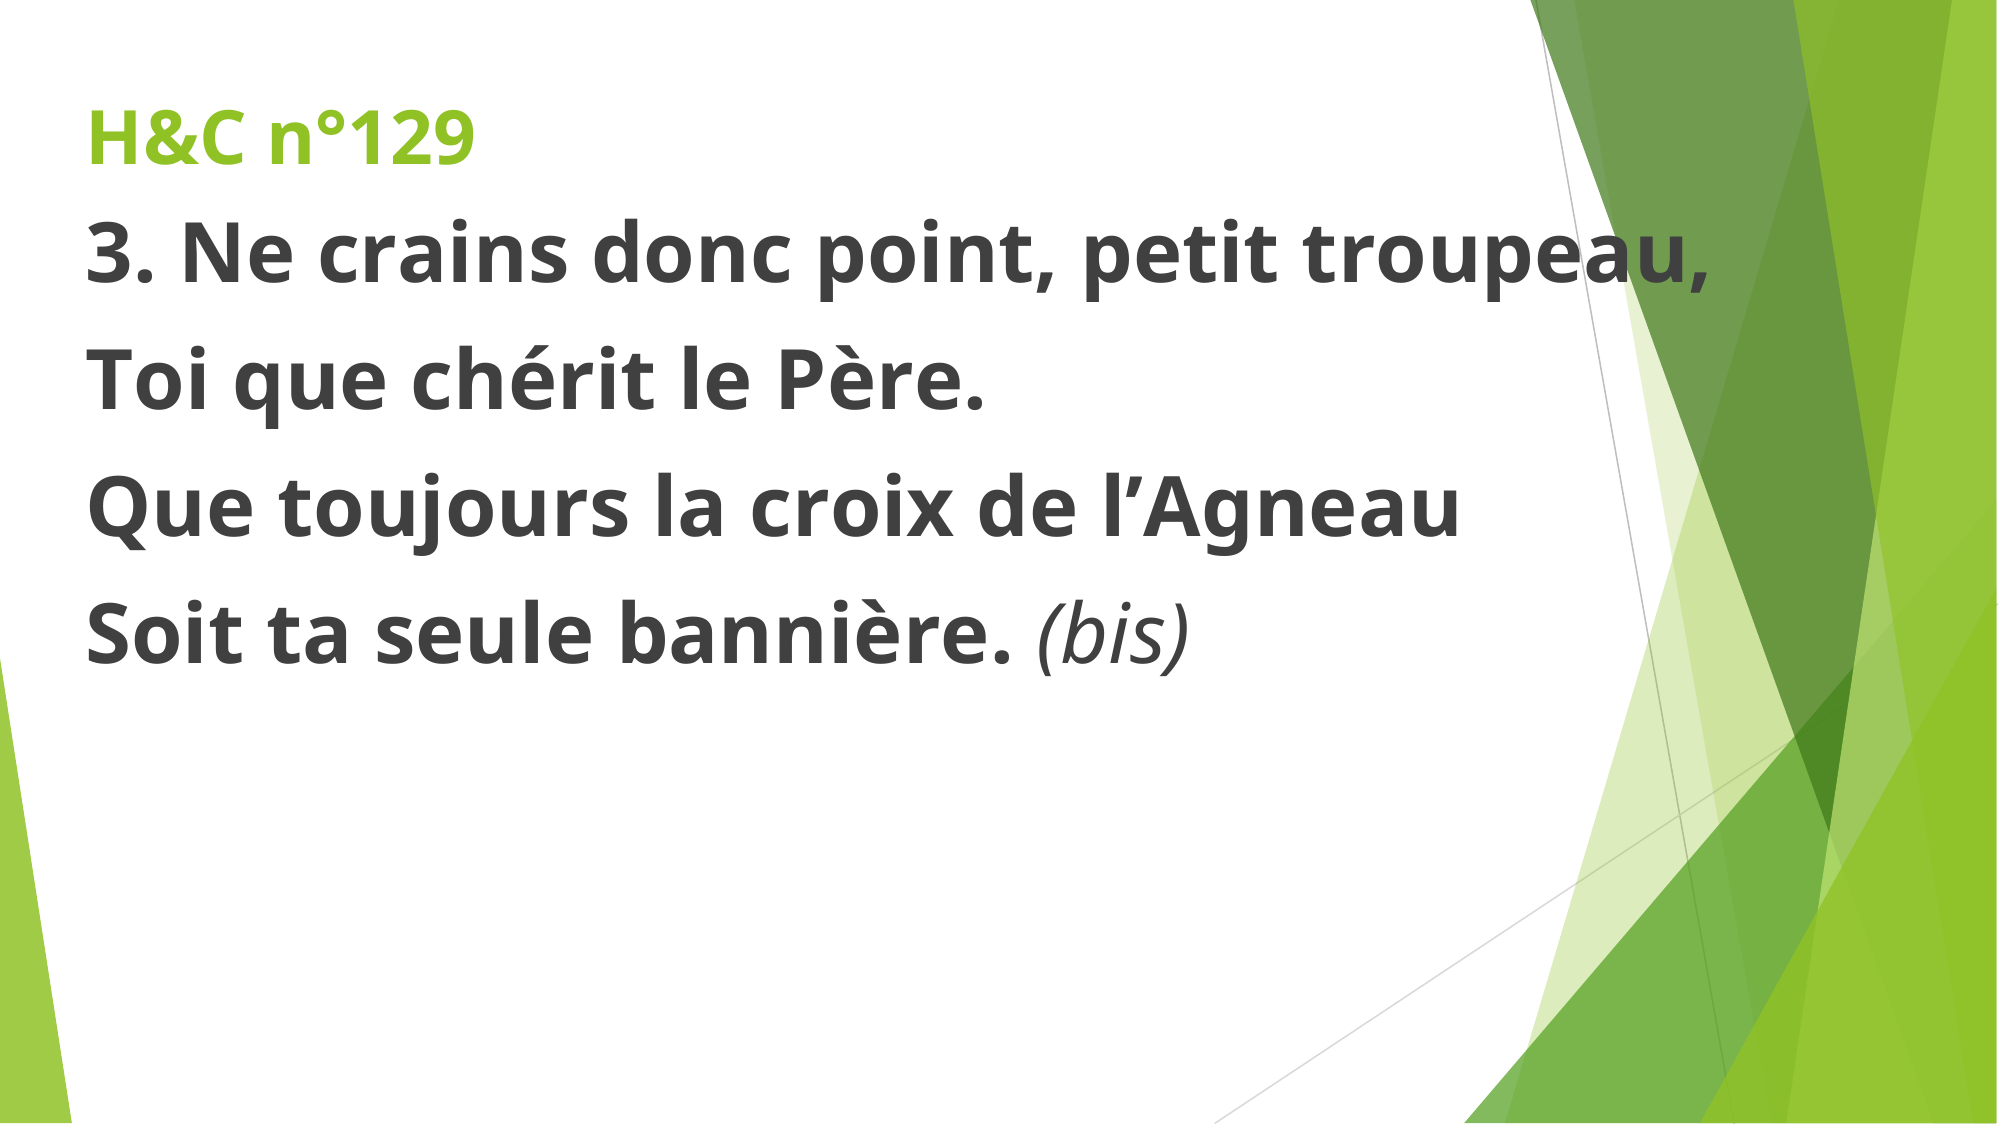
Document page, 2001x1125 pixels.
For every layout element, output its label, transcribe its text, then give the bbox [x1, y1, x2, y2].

text_box 3. Ne crains donc point, petit troupeau, Toi que chérit le Père. Que toujours la croix de l’Agneau Soit ta seule bannière. (bis) [70, 177, 1985, 1075]
text_box H&C n°129 [70, 82, 567, 177]
